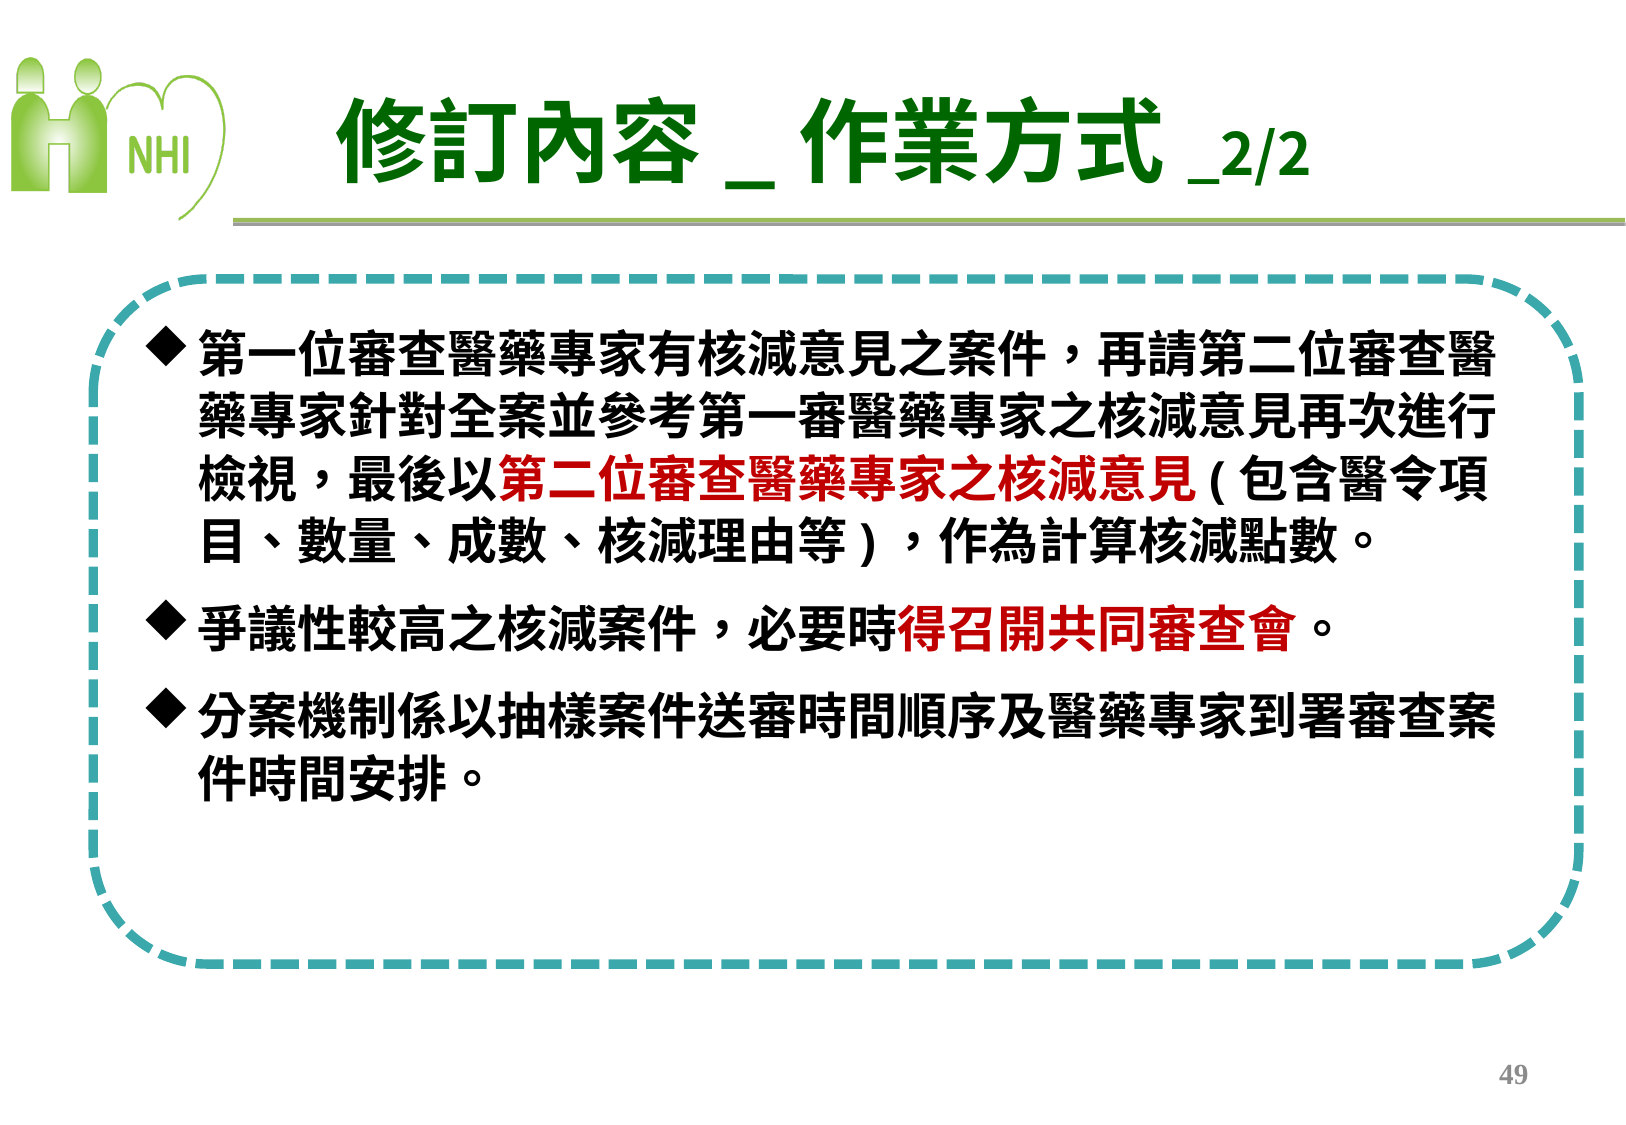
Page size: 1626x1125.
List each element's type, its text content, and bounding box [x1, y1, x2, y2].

title 修訂內容_作業方式_2/2 [186, 44, 1461, 233]
picture [0, 42, 233, 233]
slide_number <編號> [1164, 1042, 1544, 1103]
text_box 第一位審查醫藥專家有核減意見之案件，再請第二位審查醫藥專家針對全案並參考第一審醫藥專家之核減意見再次進行檢視，最後以第二位審查醫藥專家之核減意見(包含醫令項目、數量、成數、核減理由等)，作為計算核減點數。 爭議性較高之核減案件，必要時得召開共同審查會。 分案機制係以抽樣案件送審時間順序及醫藥專家到署審查案件時間安排。 [93, 278, 1579, 965]
